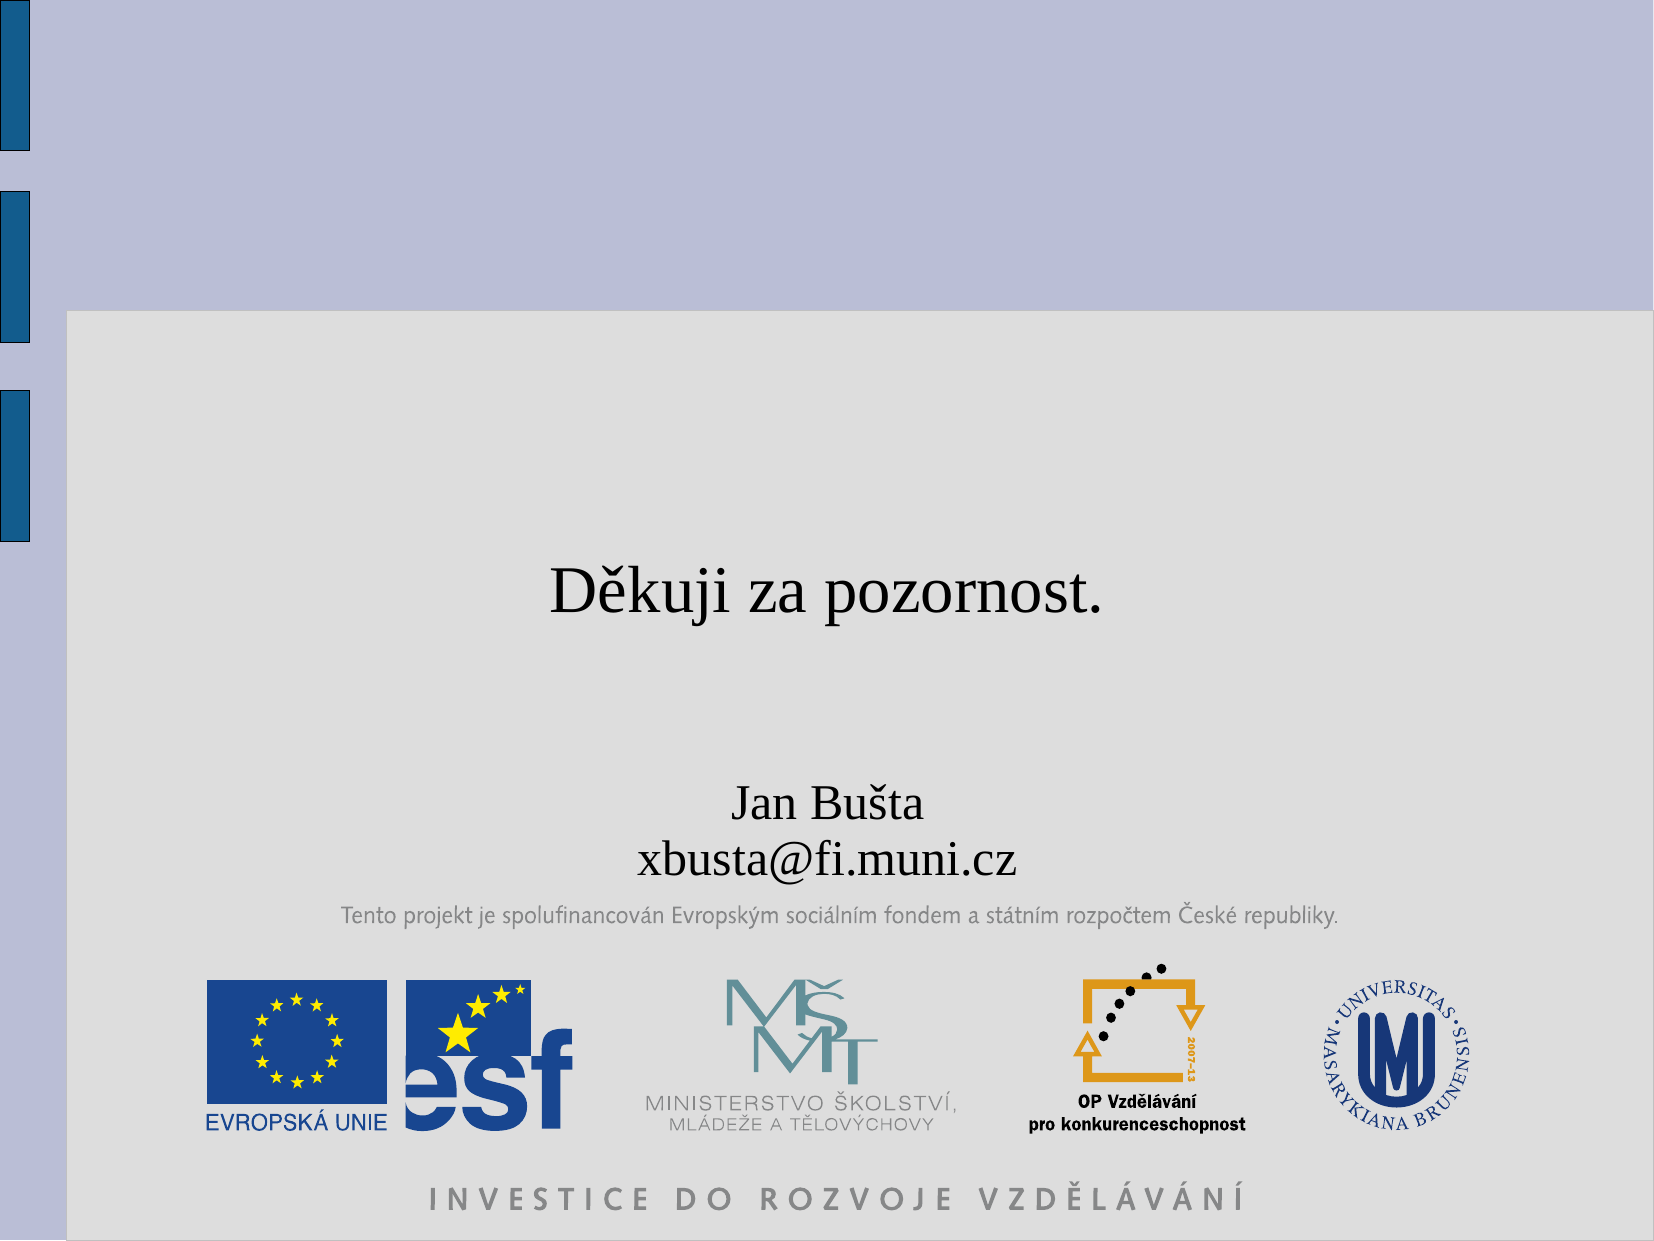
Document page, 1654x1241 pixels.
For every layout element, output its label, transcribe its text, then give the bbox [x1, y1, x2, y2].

subtitle Děkuji za pozornost. Jan Bušta xbusta@fi.muni.cz [121, 91, 1534, 1127]
picture [206, 901, 1470, 1211]
